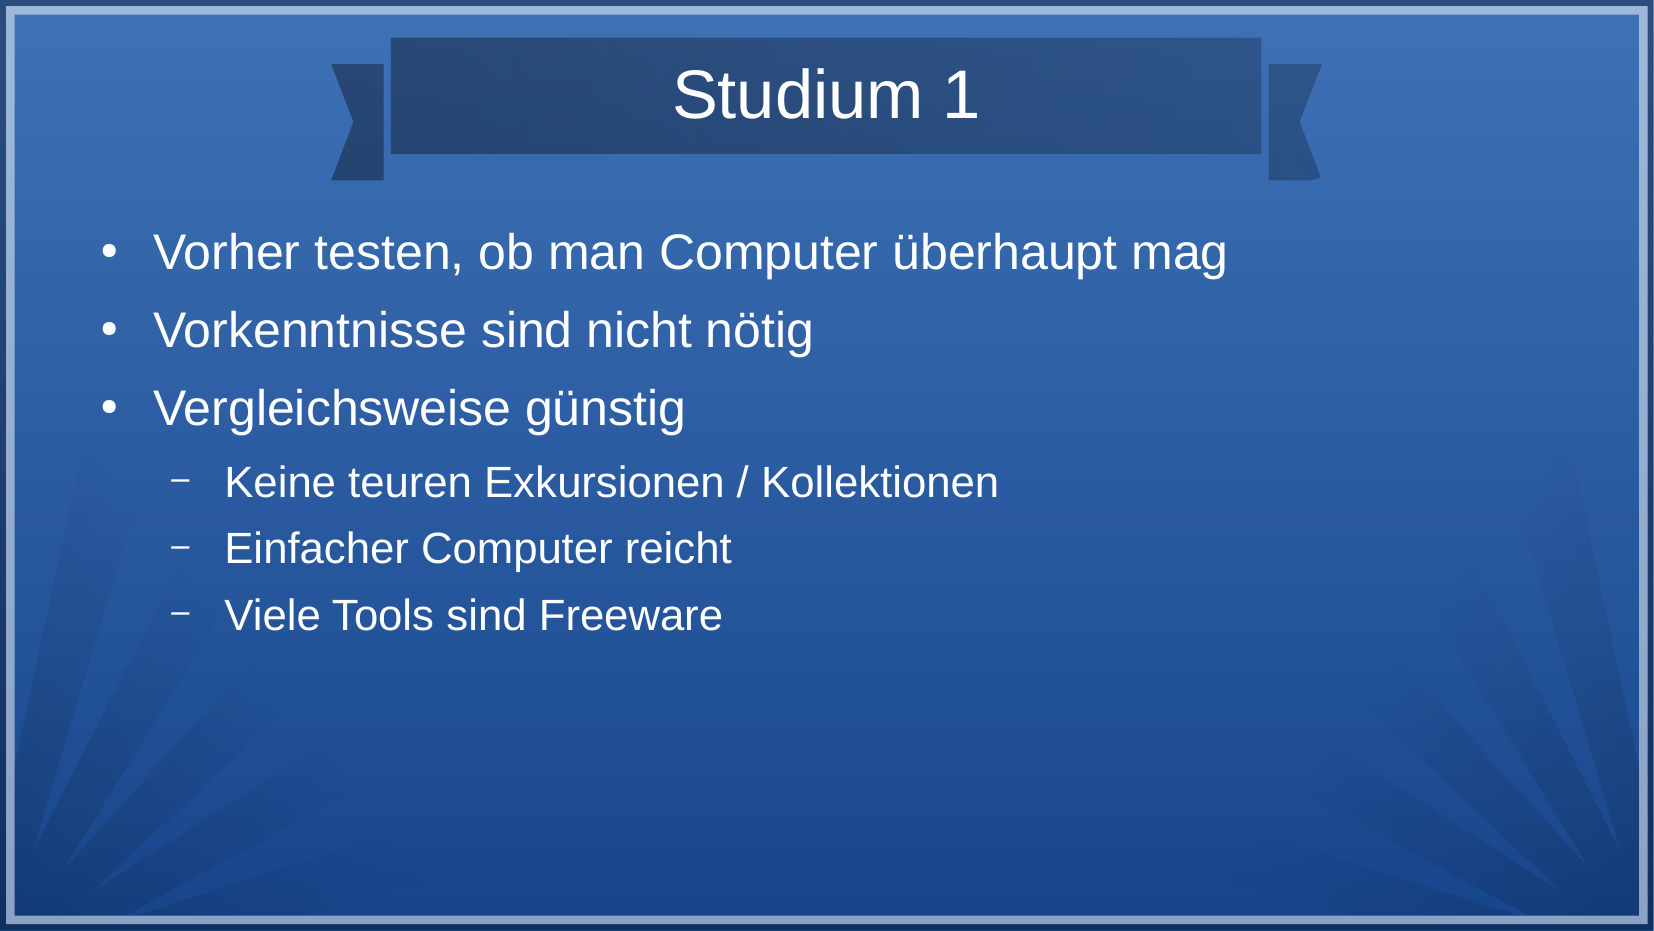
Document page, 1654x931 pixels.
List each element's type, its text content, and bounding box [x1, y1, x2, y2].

list Vorher testen, ob man Computer überhaupt mag Vorkenntnisse sind nicht nötig Vergleichsweise günstig Keine teuren Exkursionen / Kollektionen Einfacher Computer reicht Viele Tools sind Freeware [82, 224, 1571, 848]
title Studium 1 [389, 35, 1264, 154]
